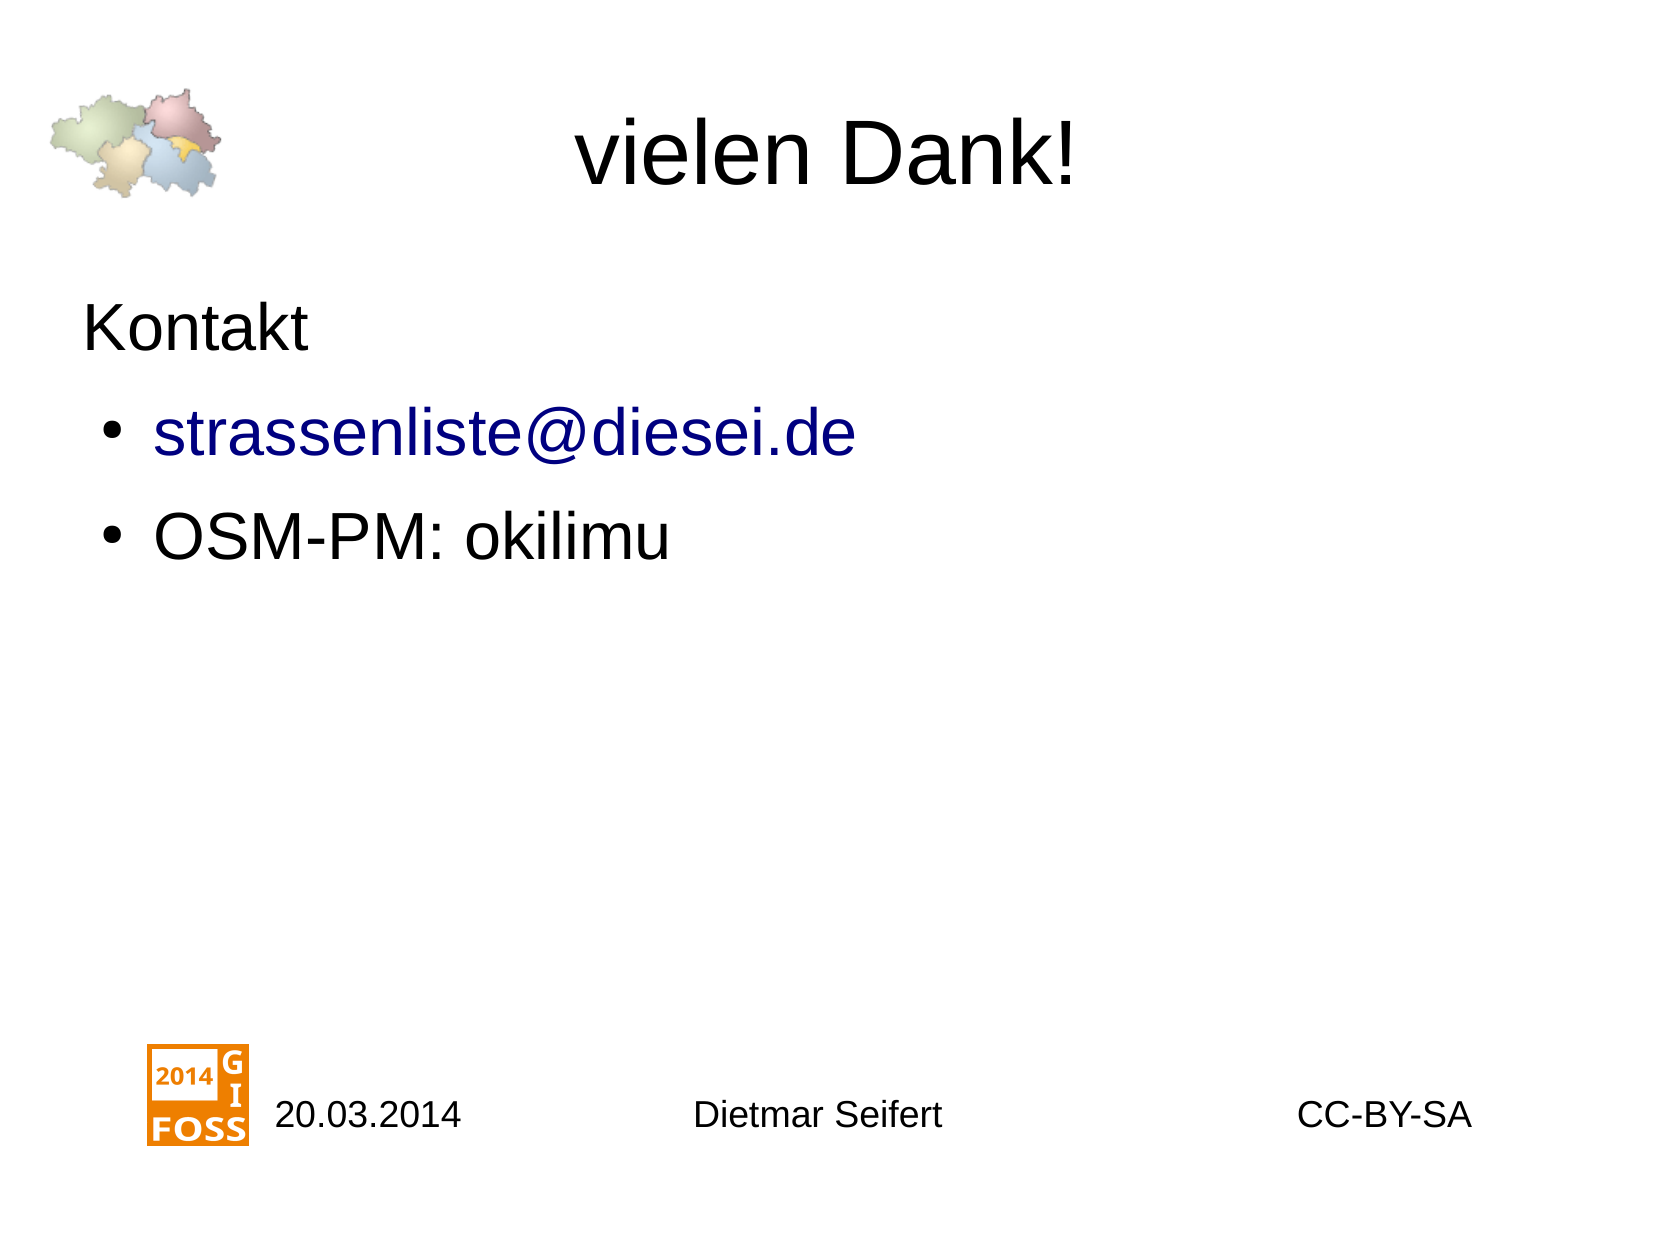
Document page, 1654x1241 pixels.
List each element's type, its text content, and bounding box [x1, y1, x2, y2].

title vielen Dank! [82, 49, 1571, 257]
list Kontakt strassenliste@diesei.de OSM-PM: okilimu [82, 290, 1571, 1010]
picture [147, 1044, 249, 1146]
picture [11, 68, 250, 225]
text_box 20.03.2014 Dietmar Seifert CC-BY-SA [259, 1086, 1536, 1144]
